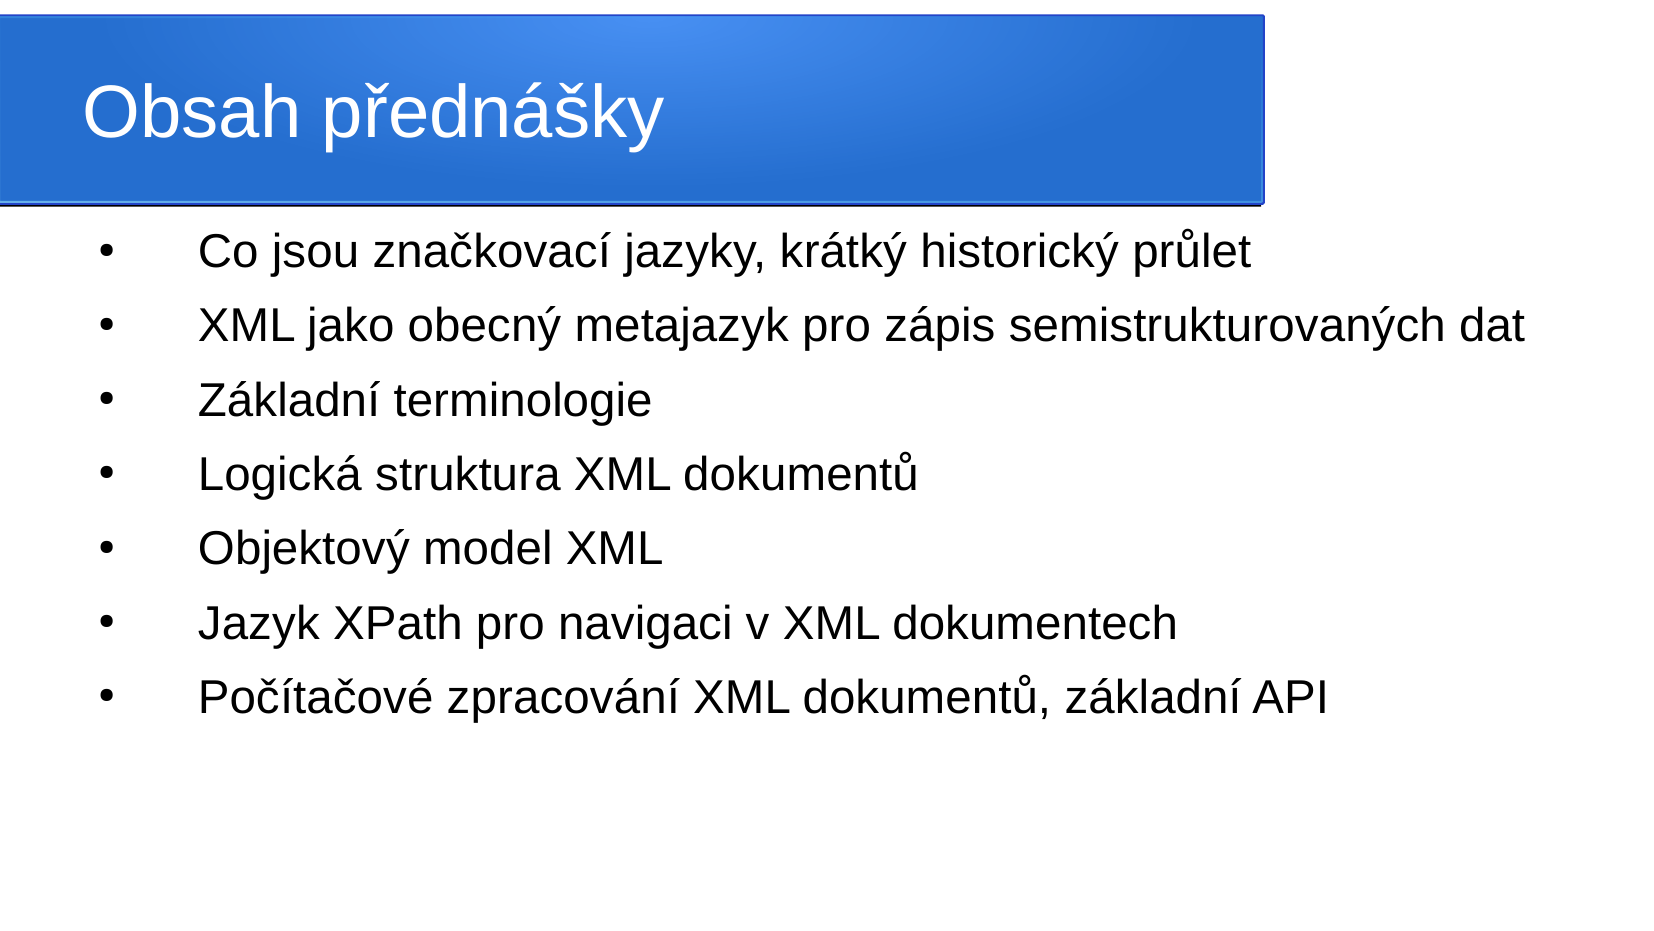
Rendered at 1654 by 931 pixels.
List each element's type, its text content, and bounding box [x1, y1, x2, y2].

list Co jsou značkovací jazyky, krátký historický průlet XML jako obecný metajazyk pro zápis semistrukturovaných dat Základní terminologie Logická struktura XML dokumentů Objektový model XML Jazyk XPath pro navigaci v XML dokumentech Počítačové zpracování XML dokumentů, základní API [82, 224, 1571, 764]
title Obsah přednášky [82, 35, 1235, 189]
